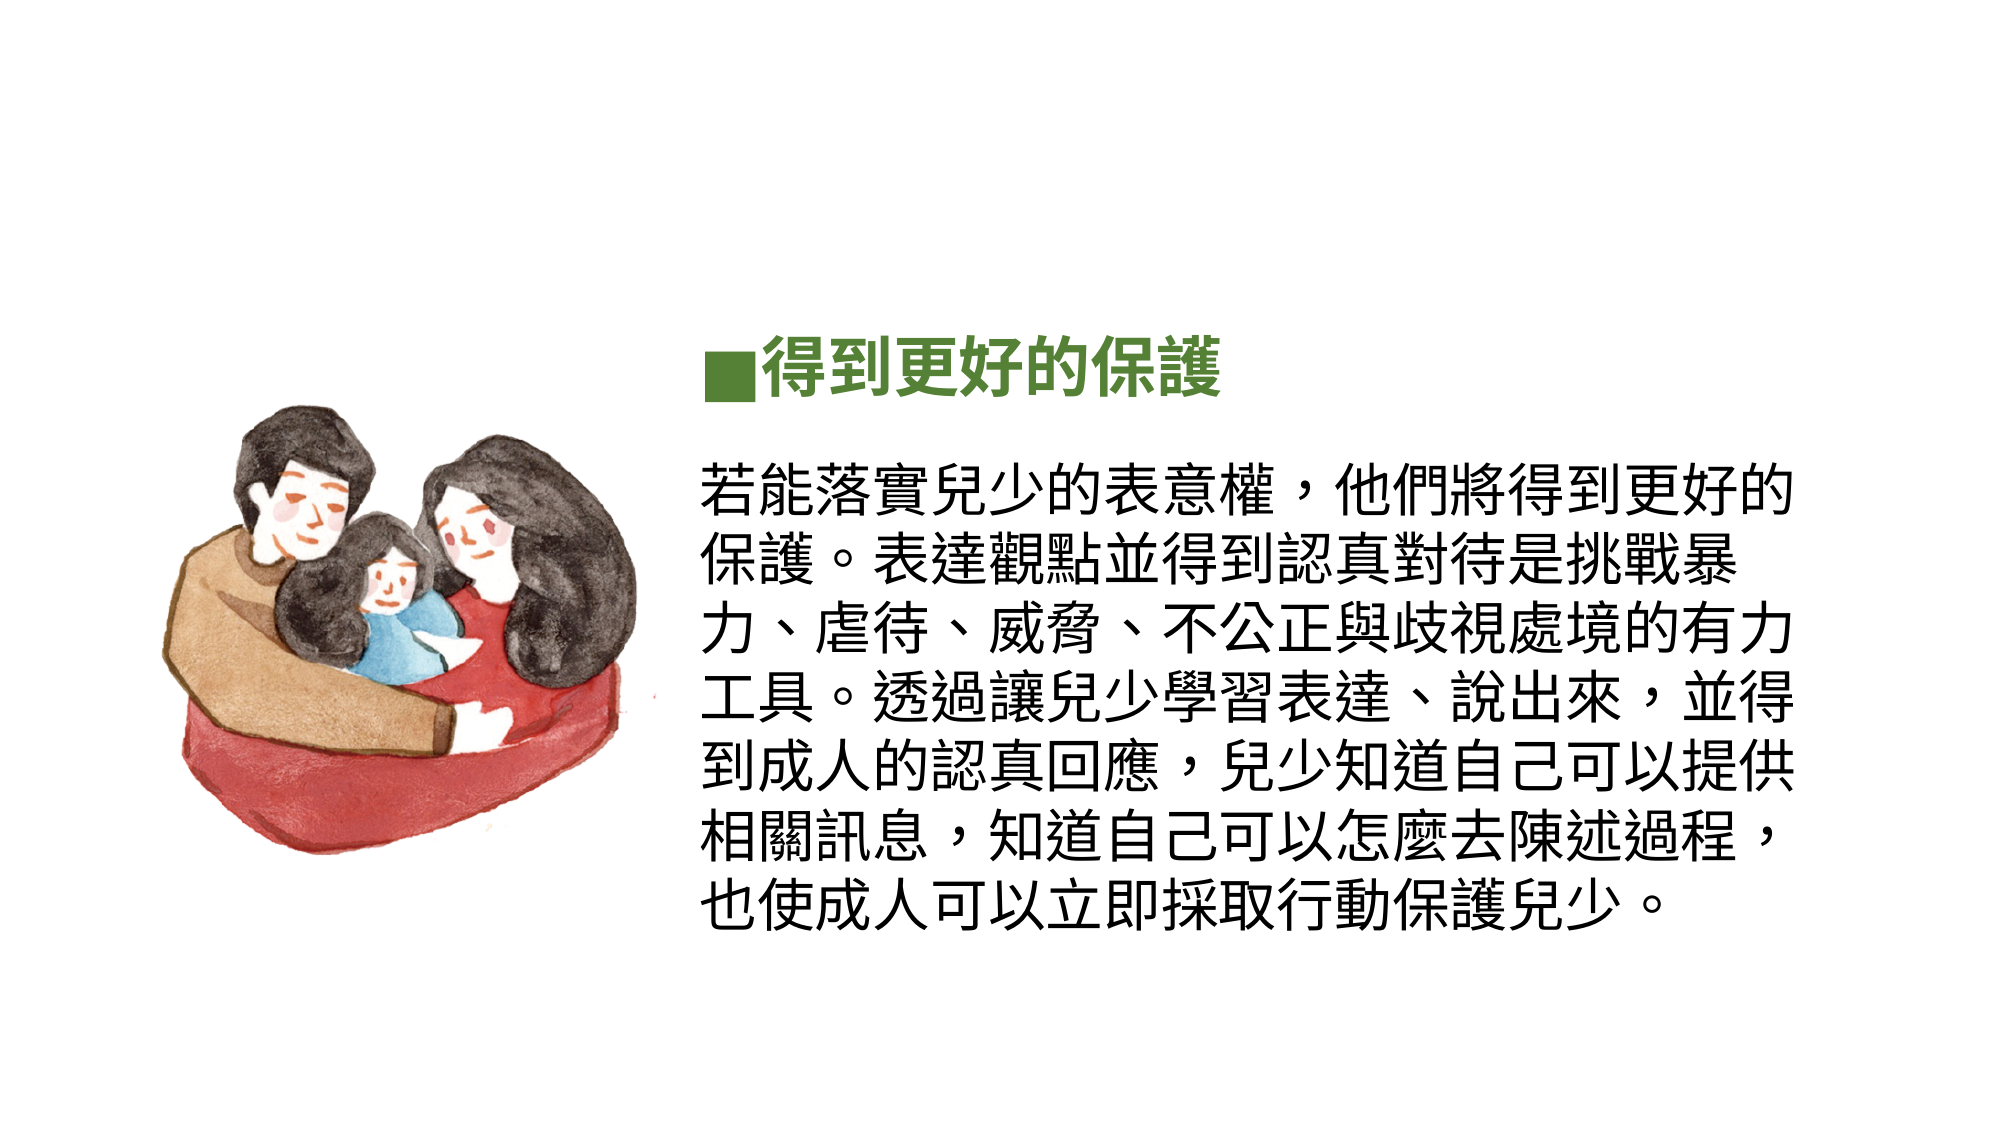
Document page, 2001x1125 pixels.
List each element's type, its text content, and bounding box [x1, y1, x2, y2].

list 得到更好的保護 若能落實兒少的表意權，他們將得到更好的保護。表達觀點並得到認真對待是挑戰暴力、虐待、威脅、不公正與歧視處境的有力工具。透過讓兒少學習表達、說出來，並得到成人的認真回應，兒少知道自己可以提供相關訊息，知道自己可以怎麼去陳述過程，也使成人可以立即採取行動保護兒少。 [684, 238, 1863, 952]
picture [137, 376, 667, 887]
